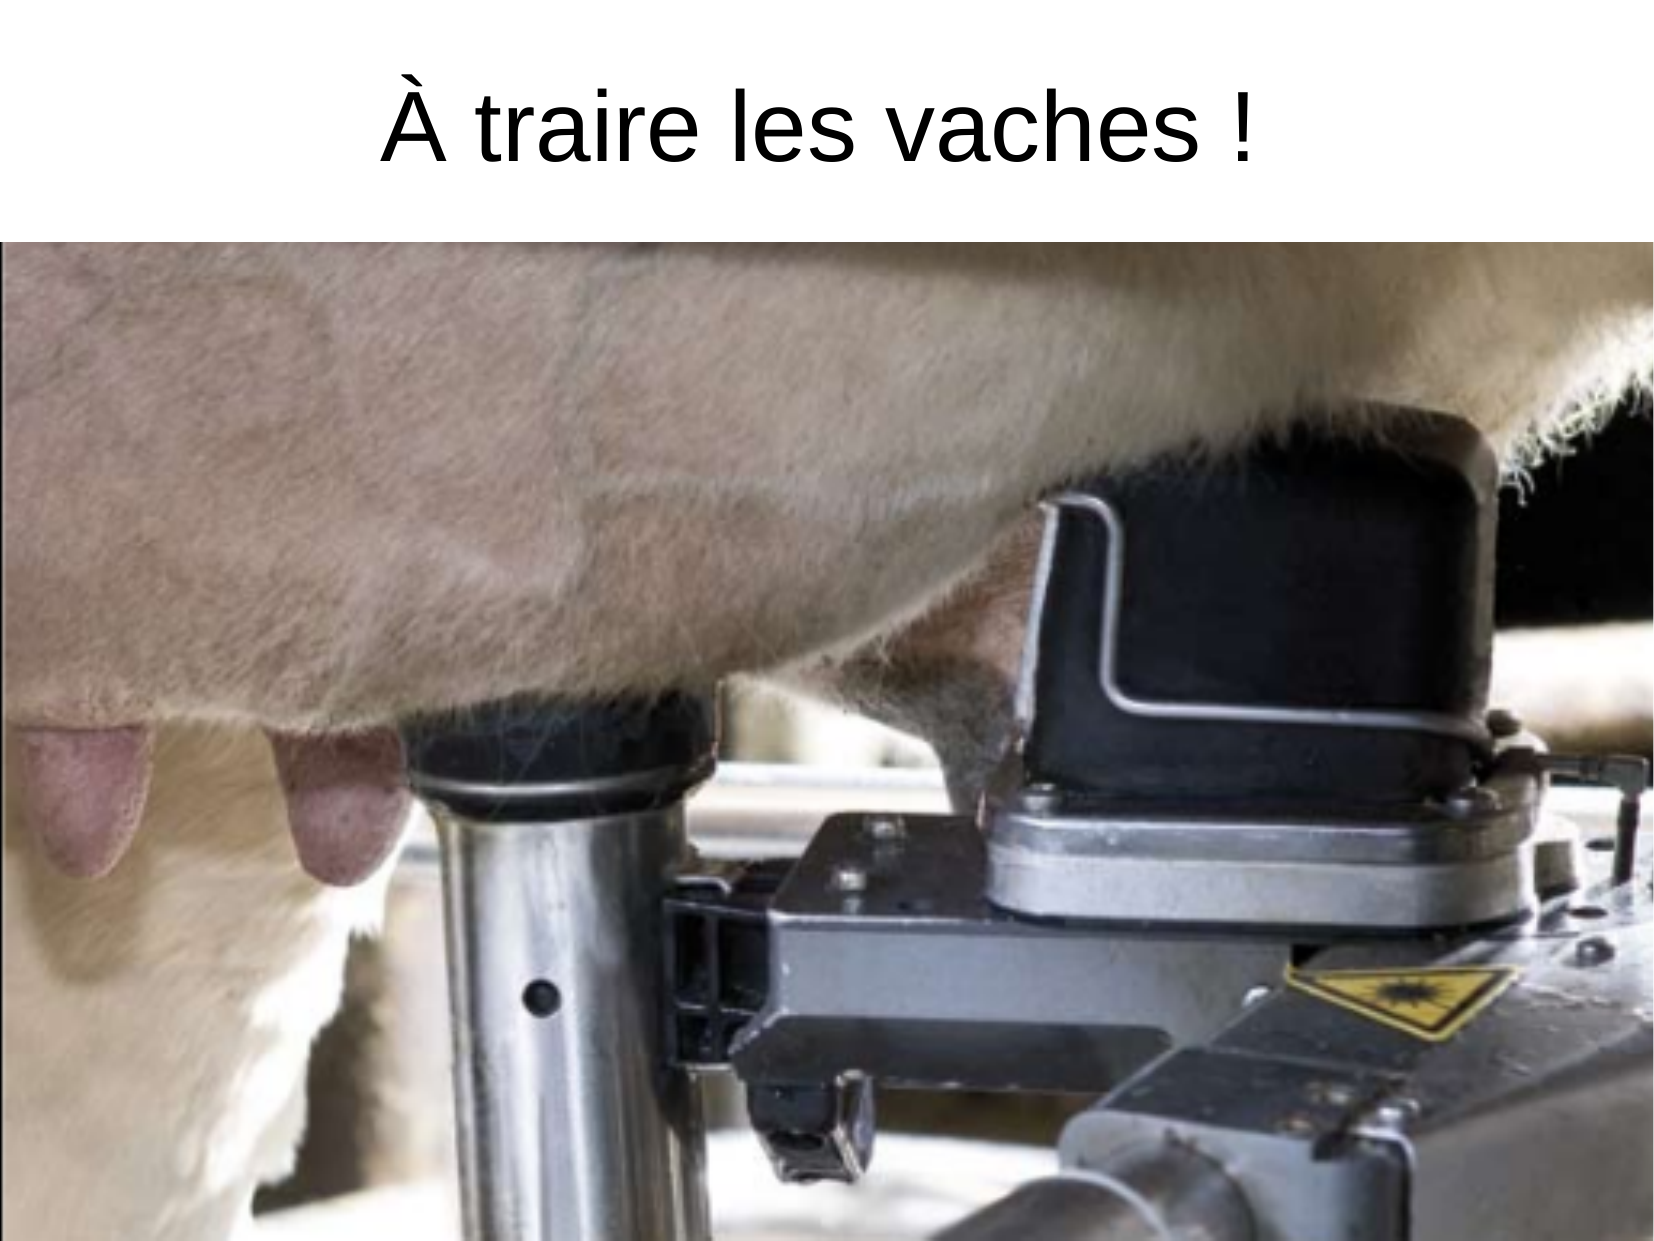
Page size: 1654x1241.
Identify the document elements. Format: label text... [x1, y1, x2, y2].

text_box À traire les vaches ! [140, 70, 1498, 195]
picture [0, 242, 1654, 1241]
